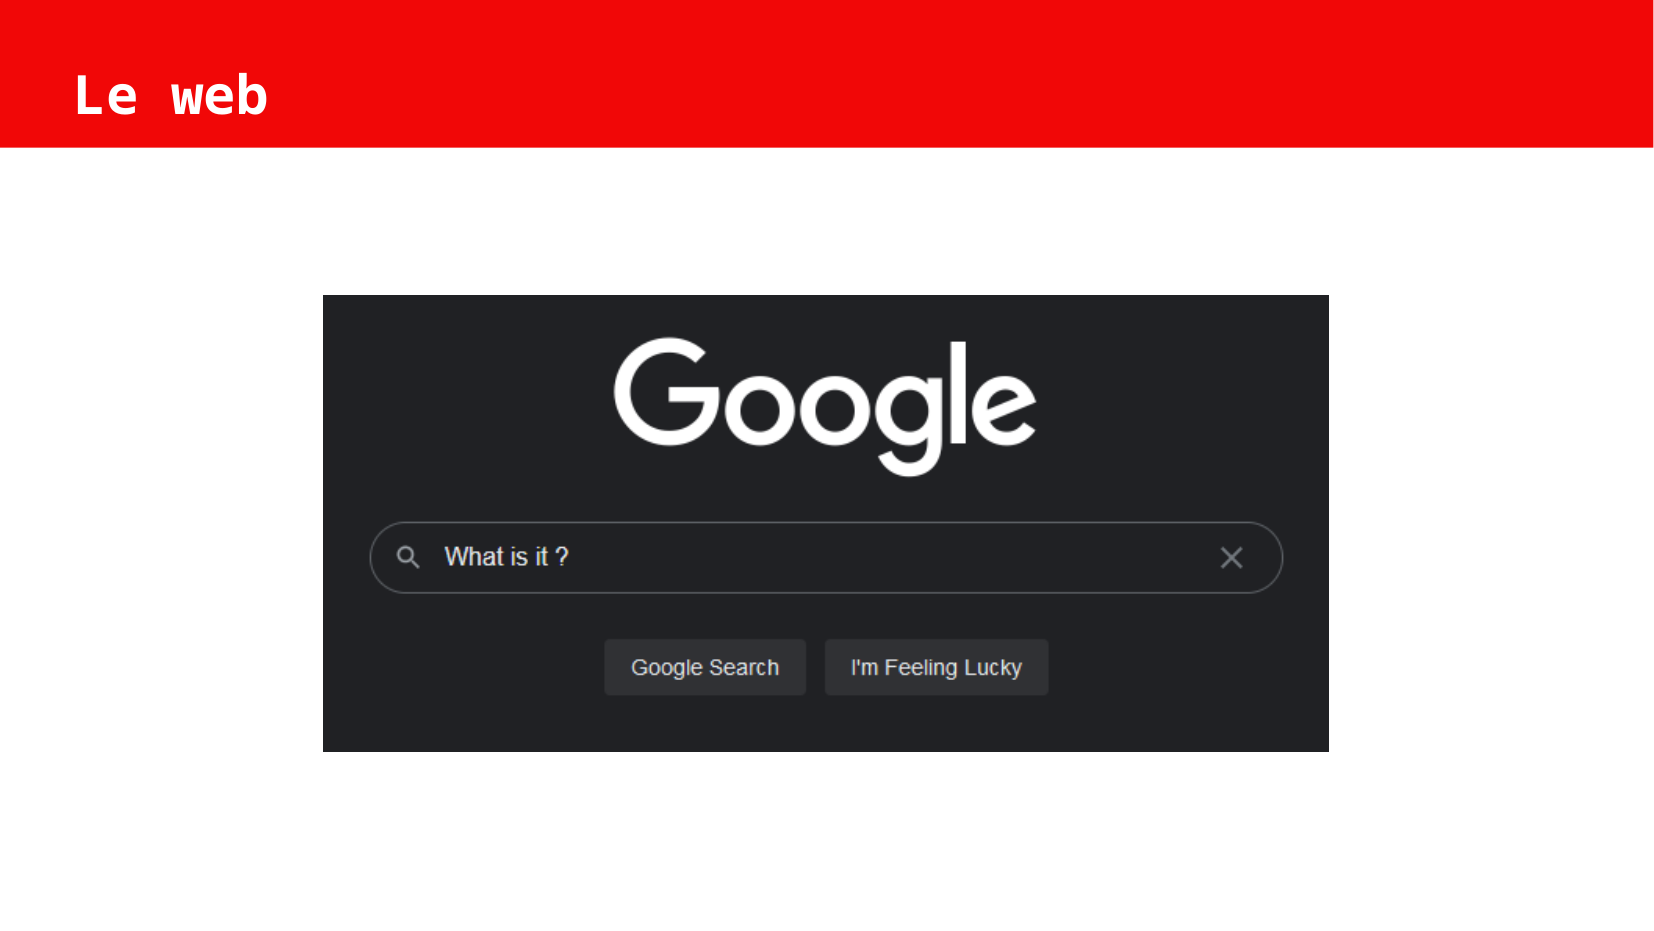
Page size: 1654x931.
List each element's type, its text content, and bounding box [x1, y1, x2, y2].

text_box Le web [59, 49, 1506, 119]
picture [323, 295, 1329, 752]
text_box [0, 0, 1654, 148]
